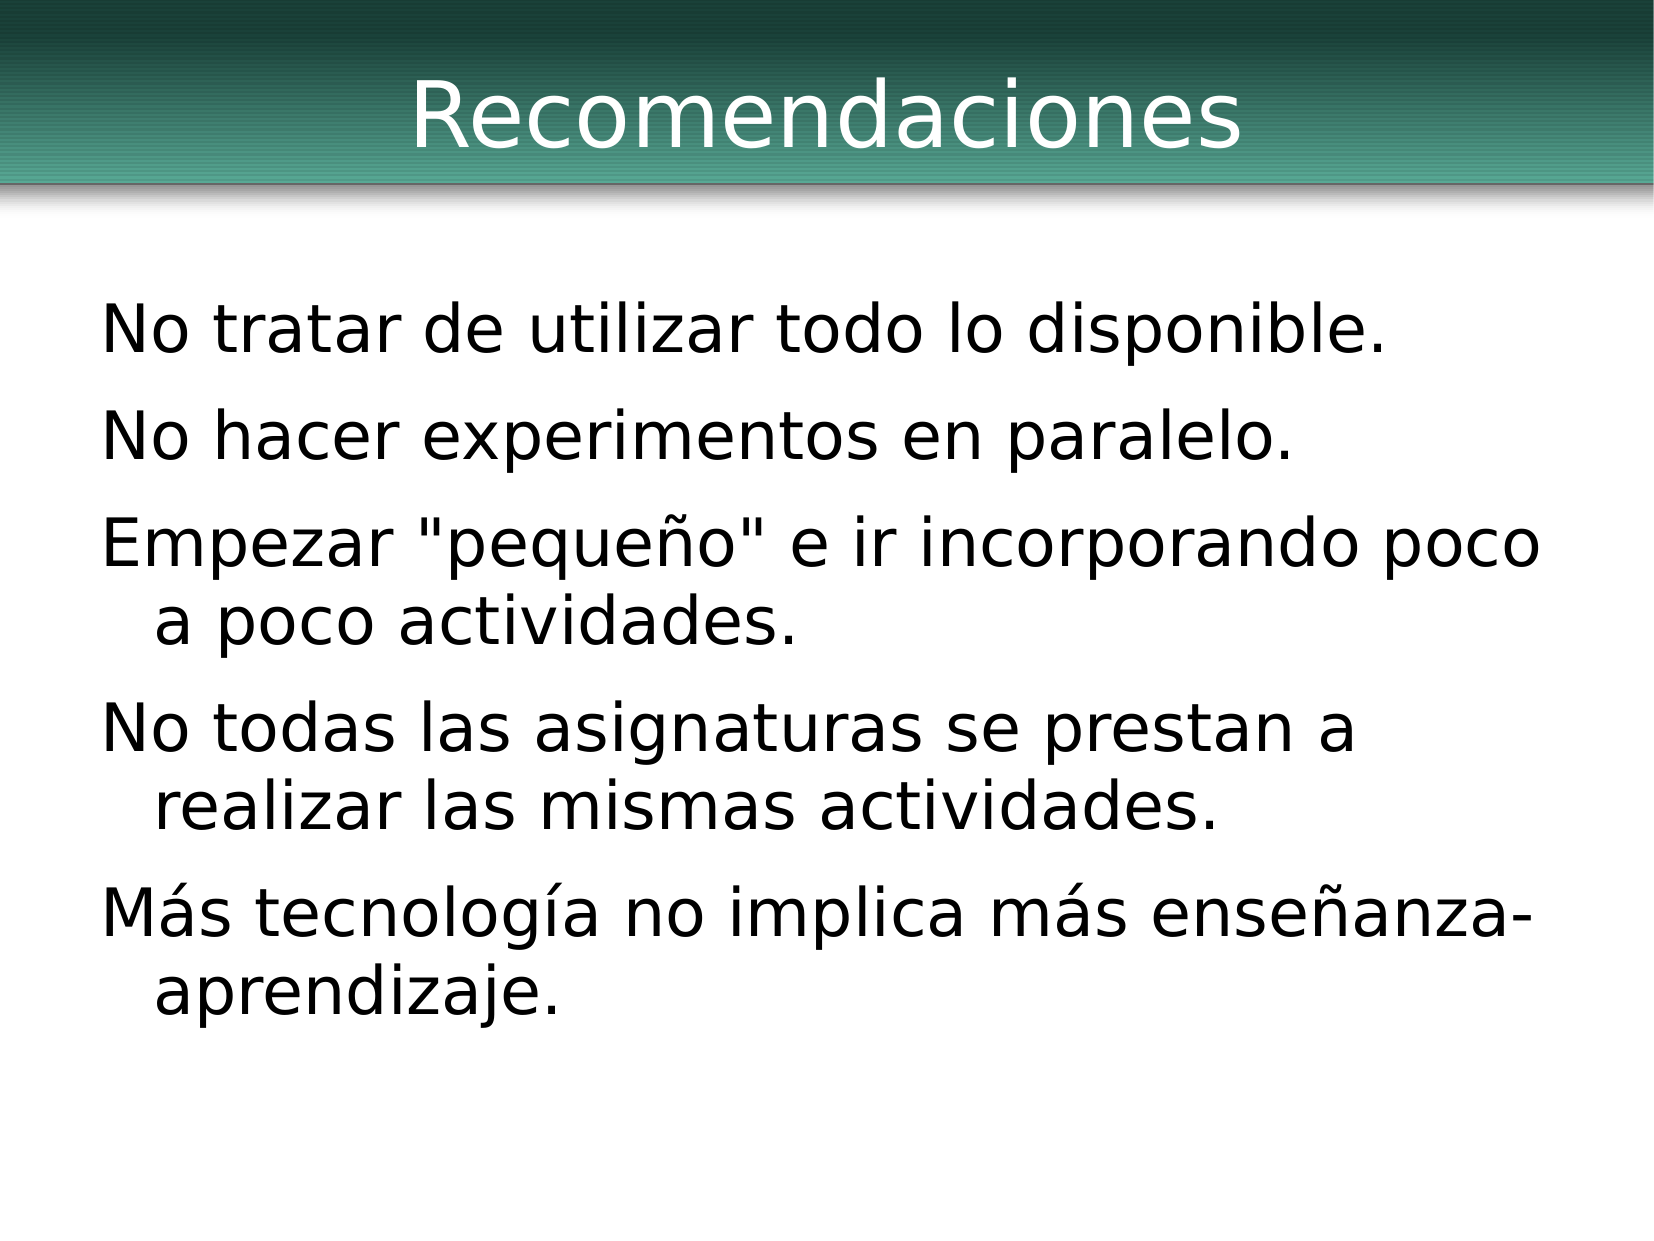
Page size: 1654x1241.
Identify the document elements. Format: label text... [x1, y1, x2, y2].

picture [0, 0, 1654, 225]
list No tratar de utilizar todo lo disponible. No hacer experimentos en paralelo. Empezar "pequeño" e ir incorporando poco a poco actividades. No todas las asignaturas se prestan a realizar las mismas actividades. Más tecnología no implica más enseñanza-aprendizaje. [82, 290, 1571, 1094]
title Recomendaciones [82, 11, 1571, 219]
